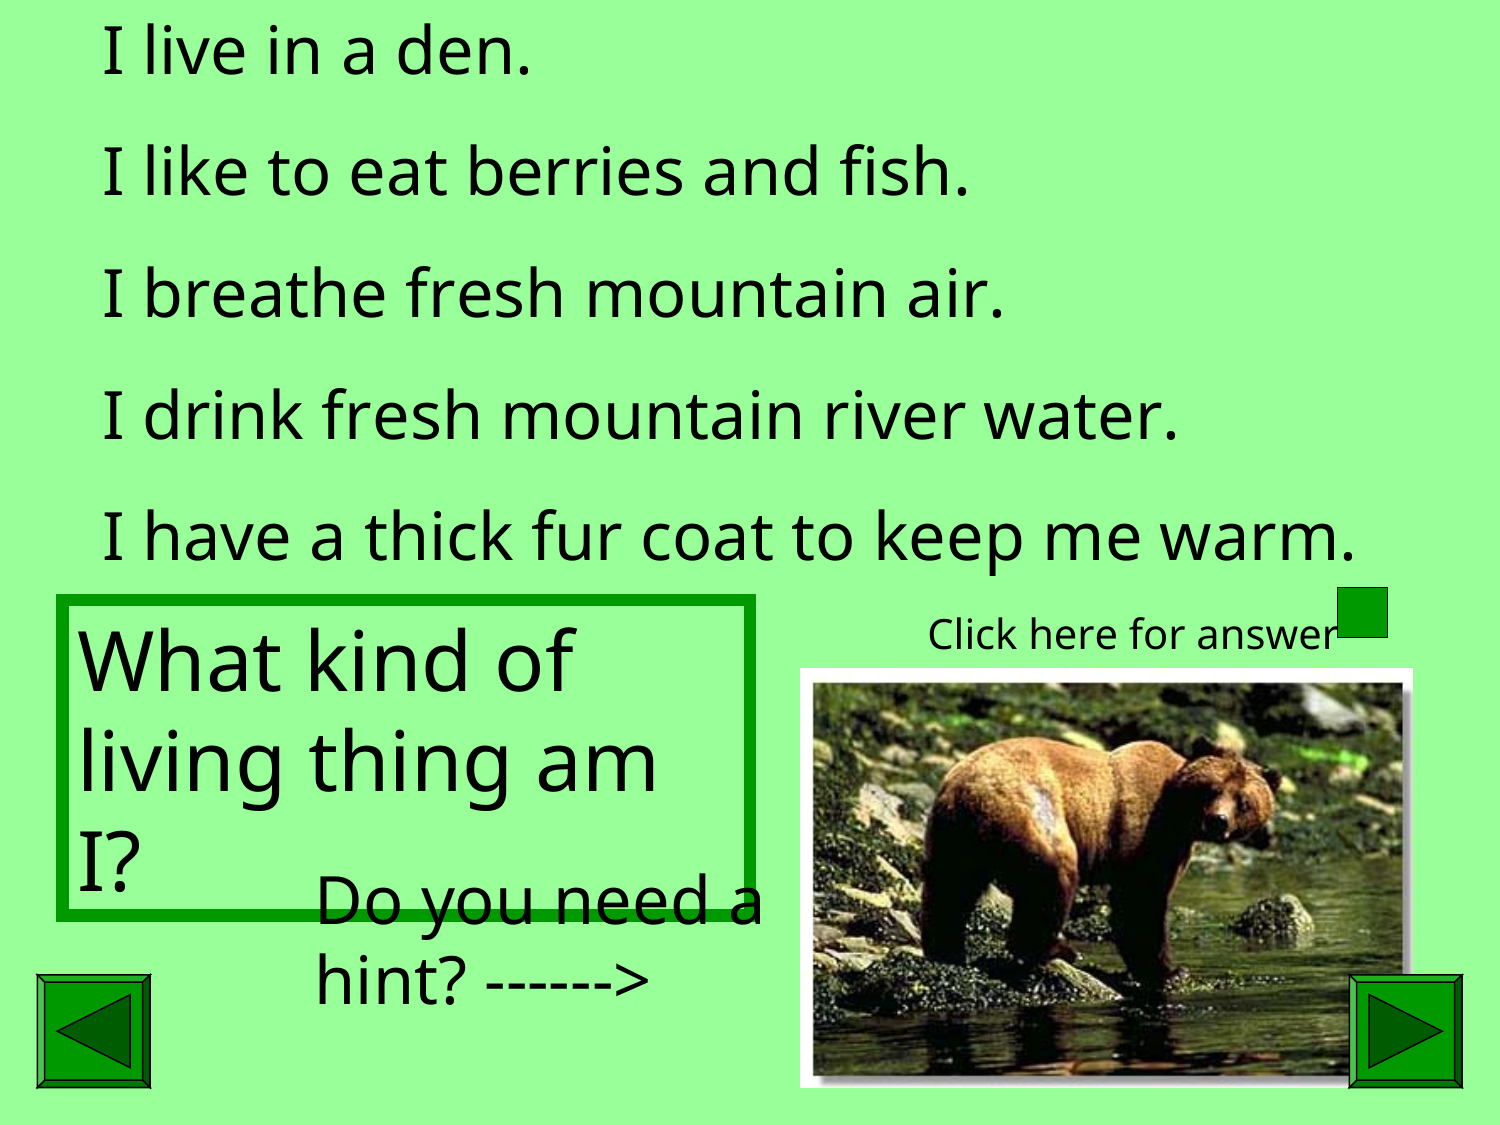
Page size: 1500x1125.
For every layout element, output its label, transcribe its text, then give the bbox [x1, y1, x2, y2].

text_box Click here for answer [912, 600, 1401, 666]
text_box [1337, 587, 1388, 638]
text_box I live in a den. I like to eat berries and fish. I breathe fresh mountain air. I drink fresh mountain river water. I have a thick fur coat to keep me warm. [87, 0, 1426, 582]
text_box [1350, 974, 1462, 1088]
text_box What kind of living thing am I? [62, 600, 751, 916]
picture [800, 668, 1413, 1088]
text_box [38, 974, 151, 1088]
text_box Do you need a hint? ------> [300, 849, 838, 1026]
